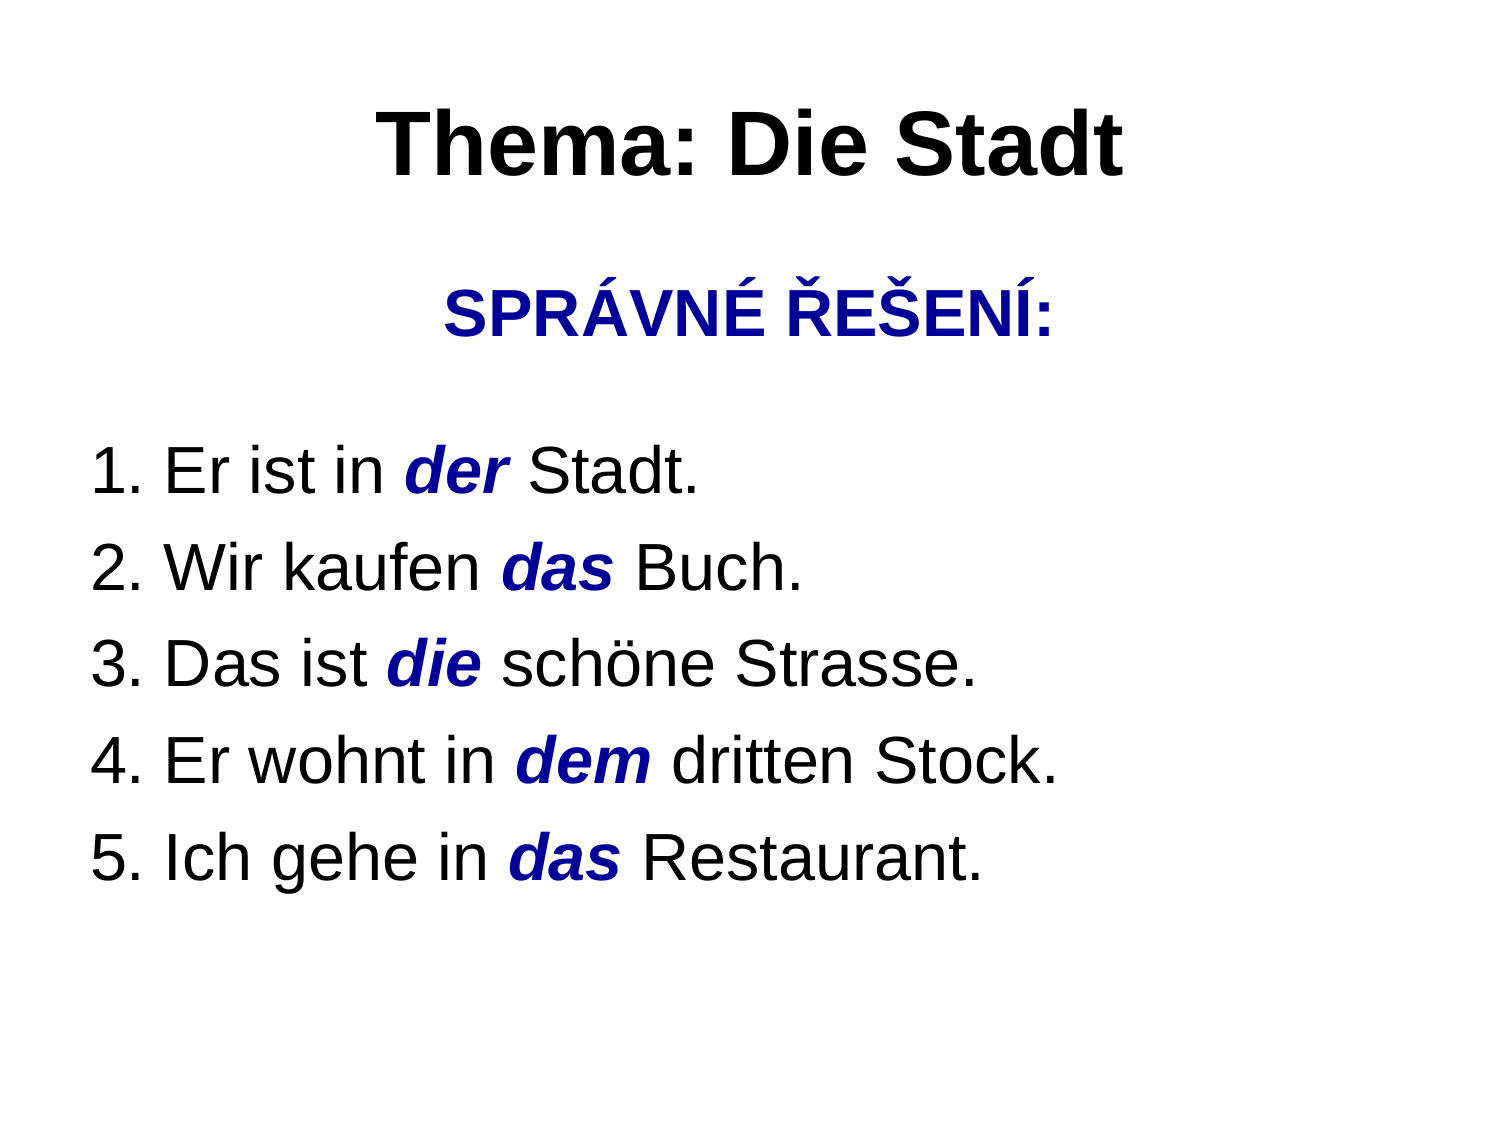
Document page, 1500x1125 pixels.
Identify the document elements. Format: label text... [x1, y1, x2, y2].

list SPRÁVNÉ ŘEŠENÍ: 1. Er ist in der Stadt. 2. Wir kaufen das Buch. 3. Das ist die schöne Strasse. 4. Er wohnt in dem dritten Stock. 5. Ich gehe in das Restaurant. [75, 262, 1426, 1007]
title Thema: Die Stadt [75, 45, 1426, 233]
